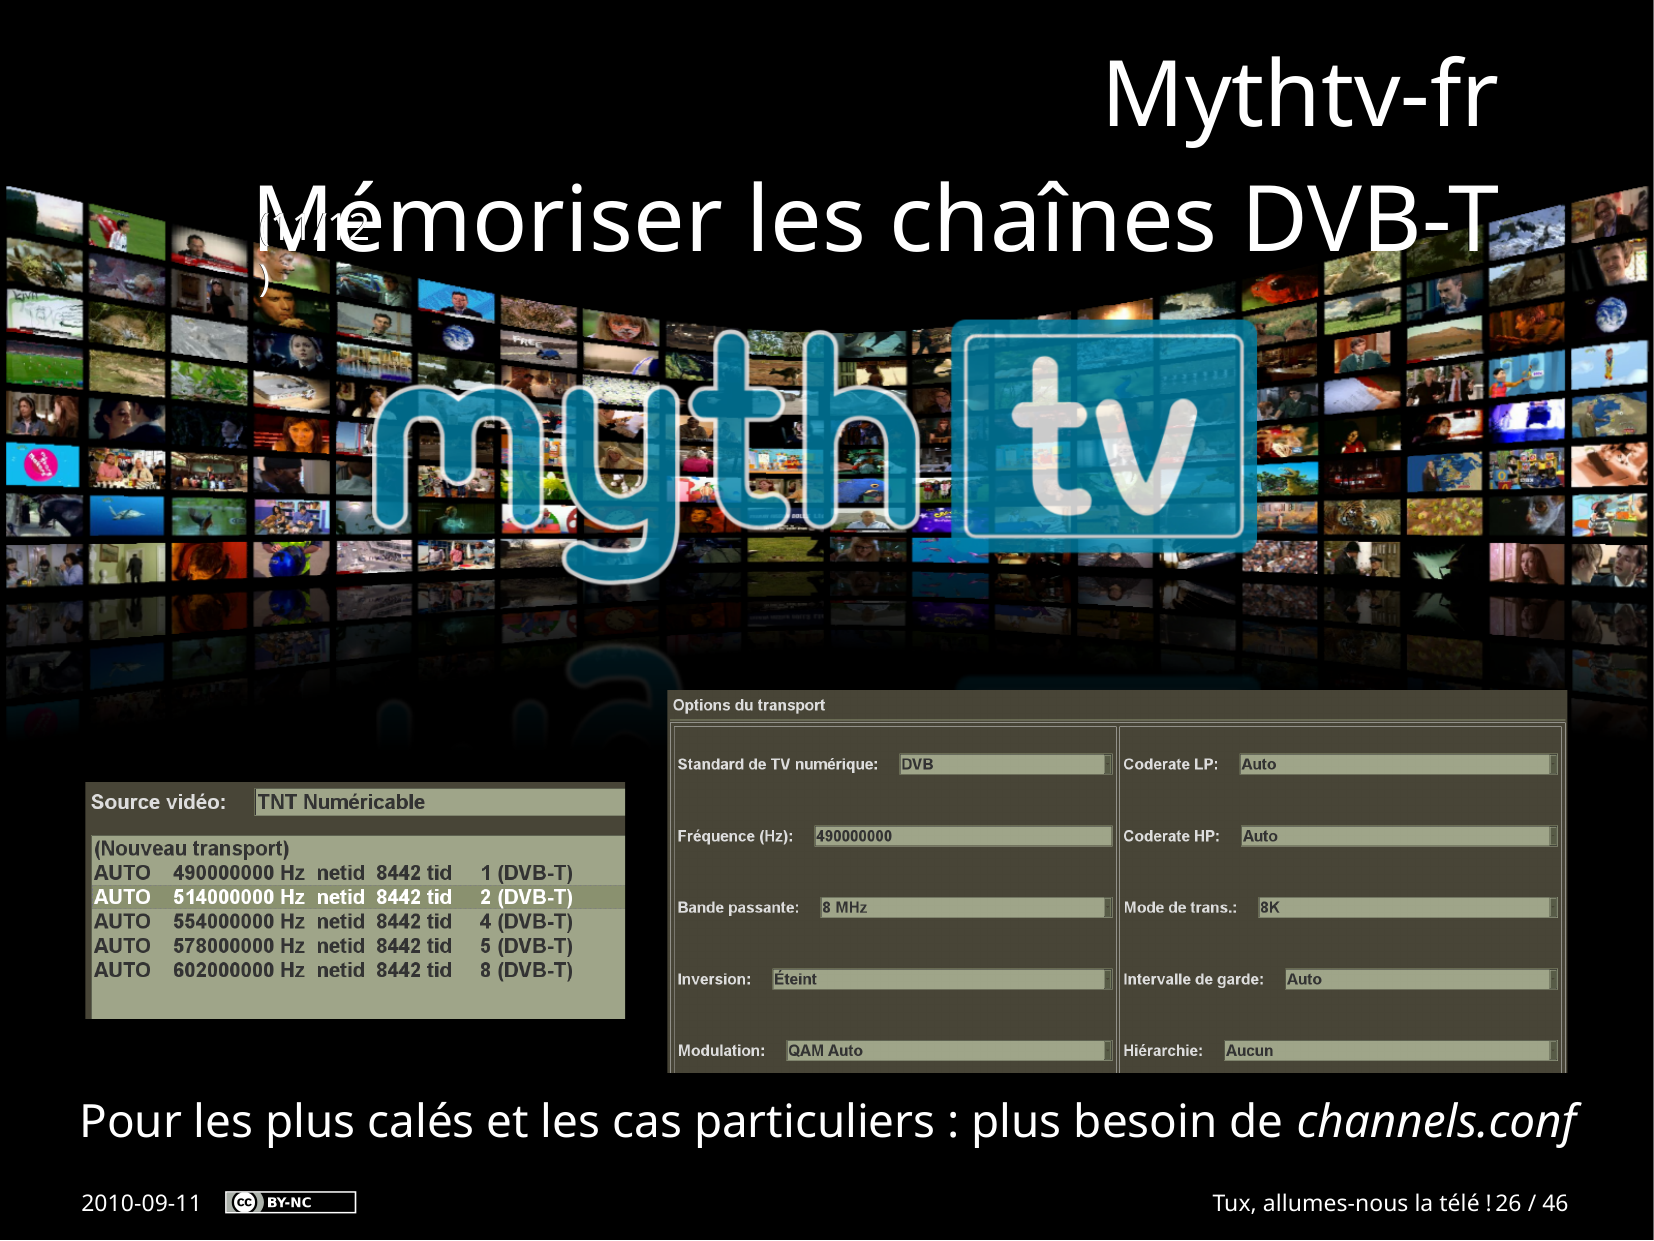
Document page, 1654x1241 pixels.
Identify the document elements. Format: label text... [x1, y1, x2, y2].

text_box (11/12) [244, 193, 395, 252]
list Pour les plus calés et les cas particuliers : plus besoin de channels.conf [32, 1088, 1623, 1164]
title Mythtv-fr Mémoriser les chaînes DVB-T [82, 47, 1501, 259]
picture [0, 0, 1654, 1240]
